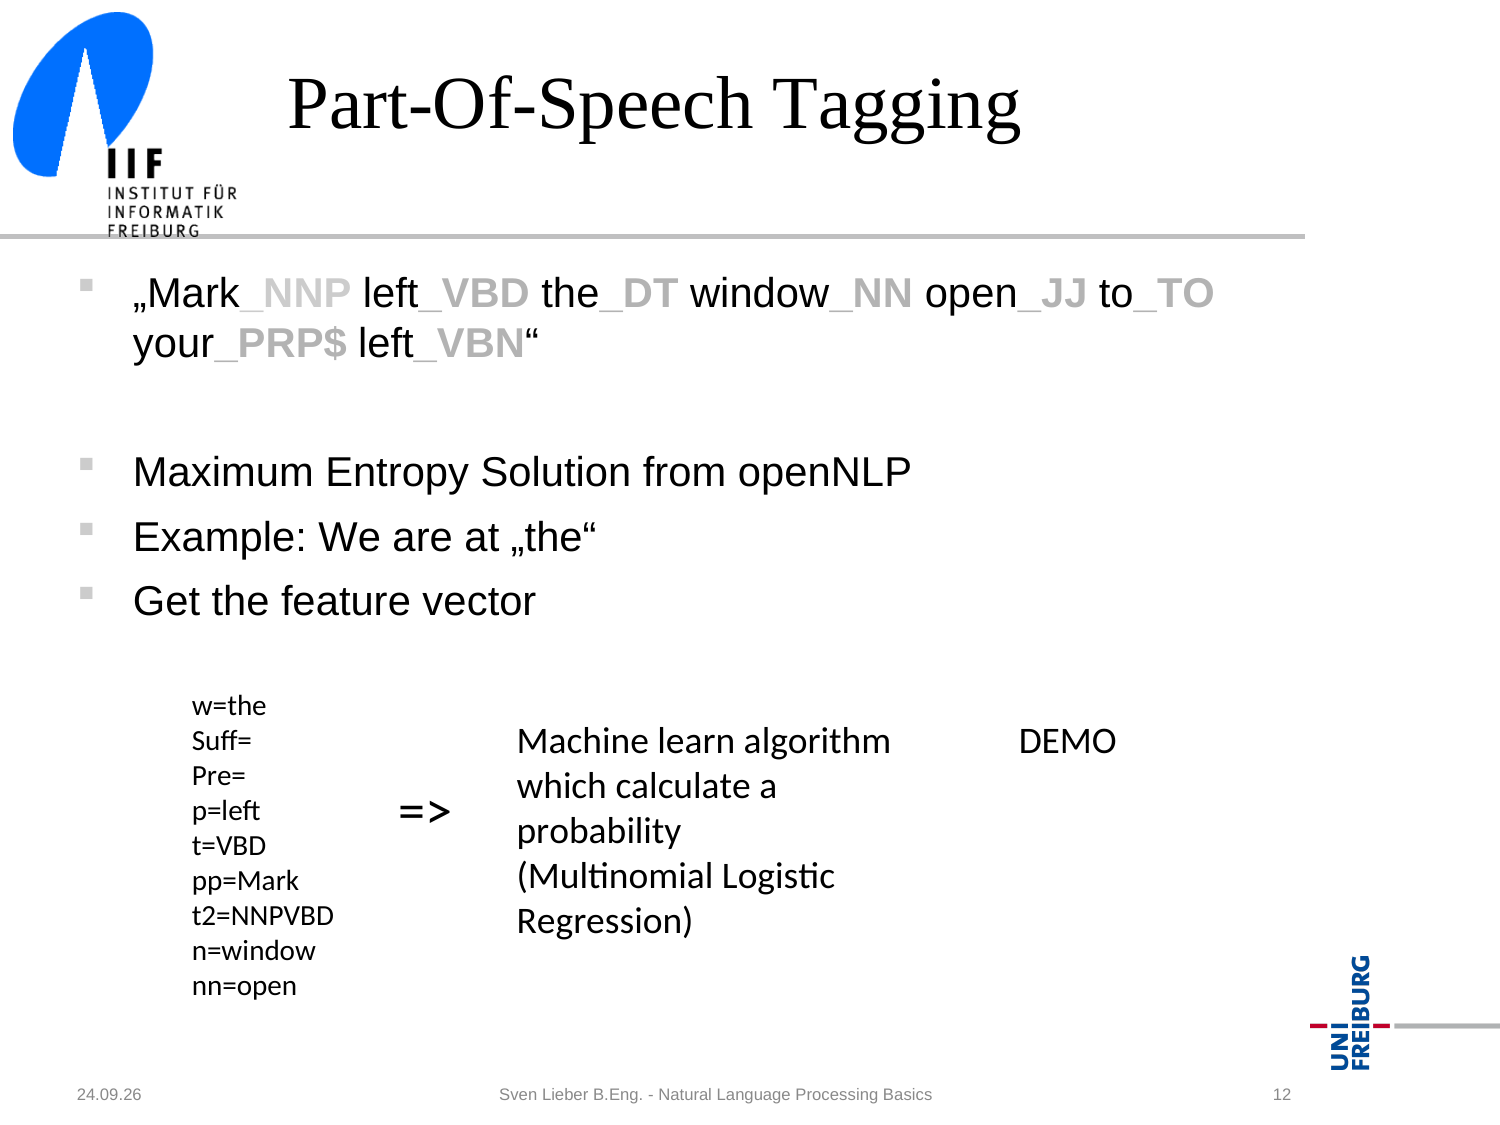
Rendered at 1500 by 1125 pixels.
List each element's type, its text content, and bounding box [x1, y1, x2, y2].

picture [13, 12, 237, 237]
text_box DEMO [1003, 708, 1270, 769]
picture [1310, 956, 1500, 1070]
text_box => [383, 767, 501, 848]
text_box Machine learn algorithm which calculate a probability (Multinomial Logistic Regression) [501, 708, 916, 949]
text_box w=the Suff= Pre= p=left t=VBD pp=Mark t2=NNPVBD n=window nn=open [177, 679, 473, 1009]
list „Mark_NNP left_VBD the_DT window_NN open_JJ to_TO your_PRP$ left_VBN“ Maximum Entropy Solution from openNLP Example: We are at „the“ Get the feature vector [76, 265, 1306, 945]
title Part-Of-Speech Tagging [272, 46, 1306, 152]
